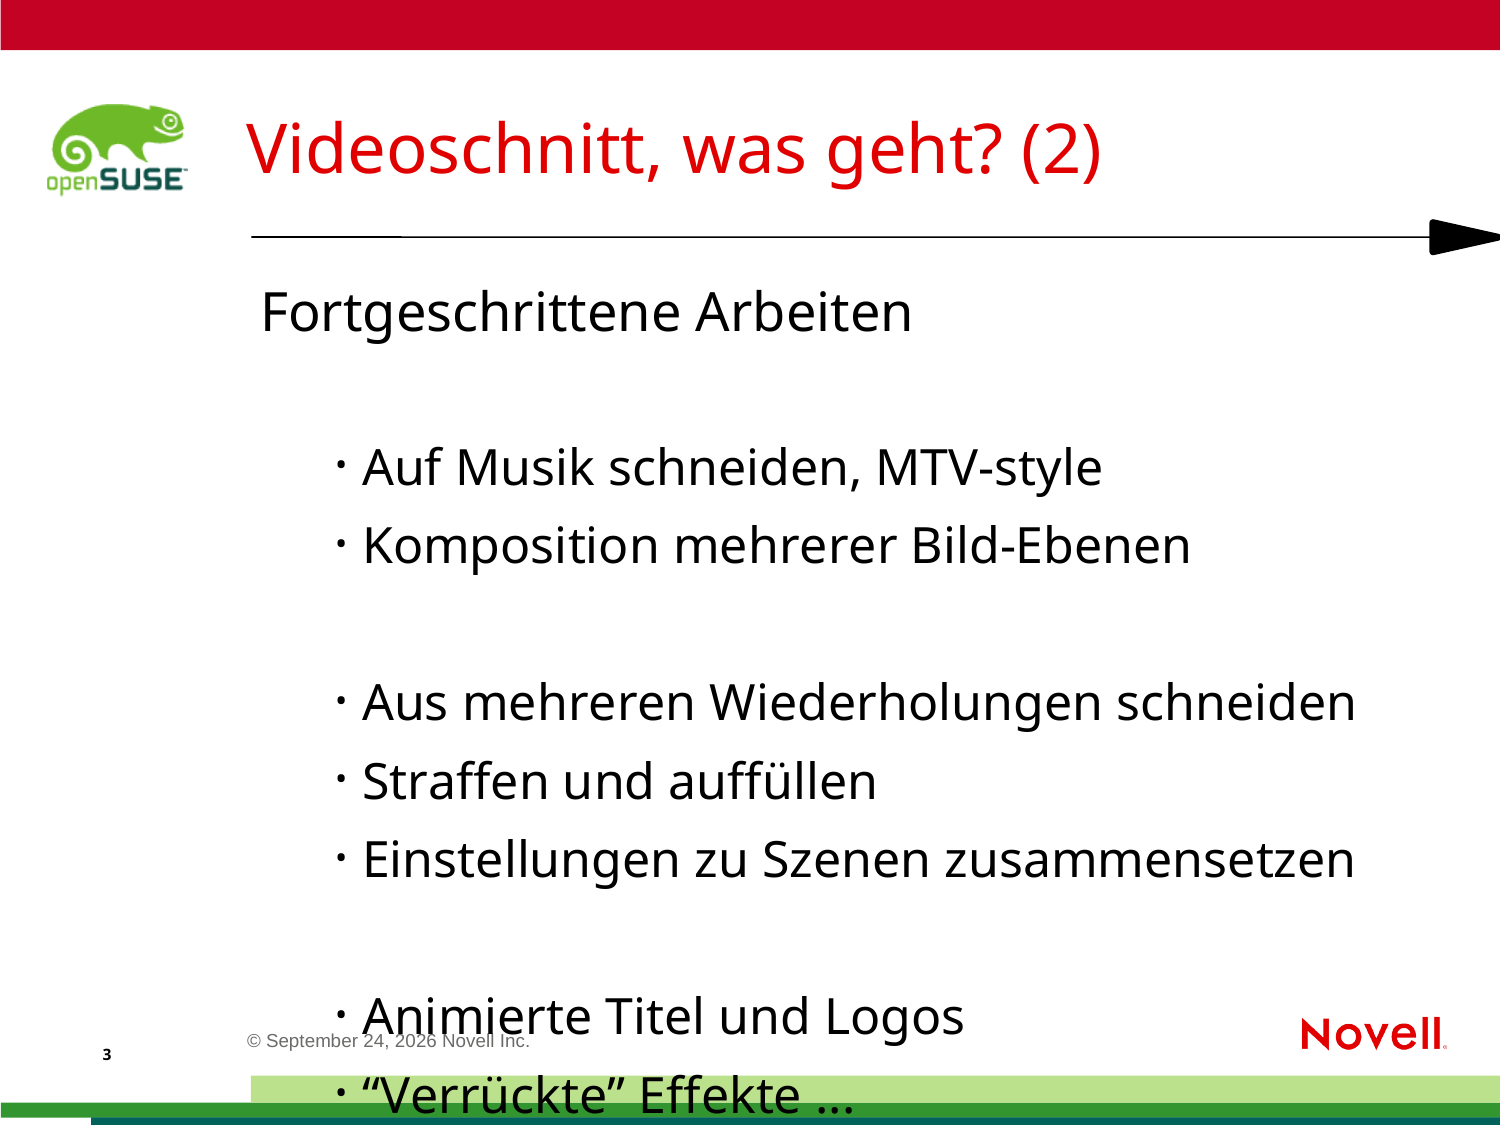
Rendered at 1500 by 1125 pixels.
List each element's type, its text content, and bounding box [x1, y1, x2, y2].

picture [1295, 1027, 1453, 1056]
picture [47, 104, 188, 197]
title Videoschnitt, was geht? (2) [246, 60, 1409, 239]
list Fortgeschrittene Arbeiten Auf Musik schneiden, MTV-style Komposition mehrerer Bild-Ebenen Aus mehreren Wiederholungen schneiden Straffen und auffüllen Einstellungen zu Szenen zusammensetzen Animierte Titel und Logos “Verrückte” Effekte ... [245, 267, 1458, 1027]
